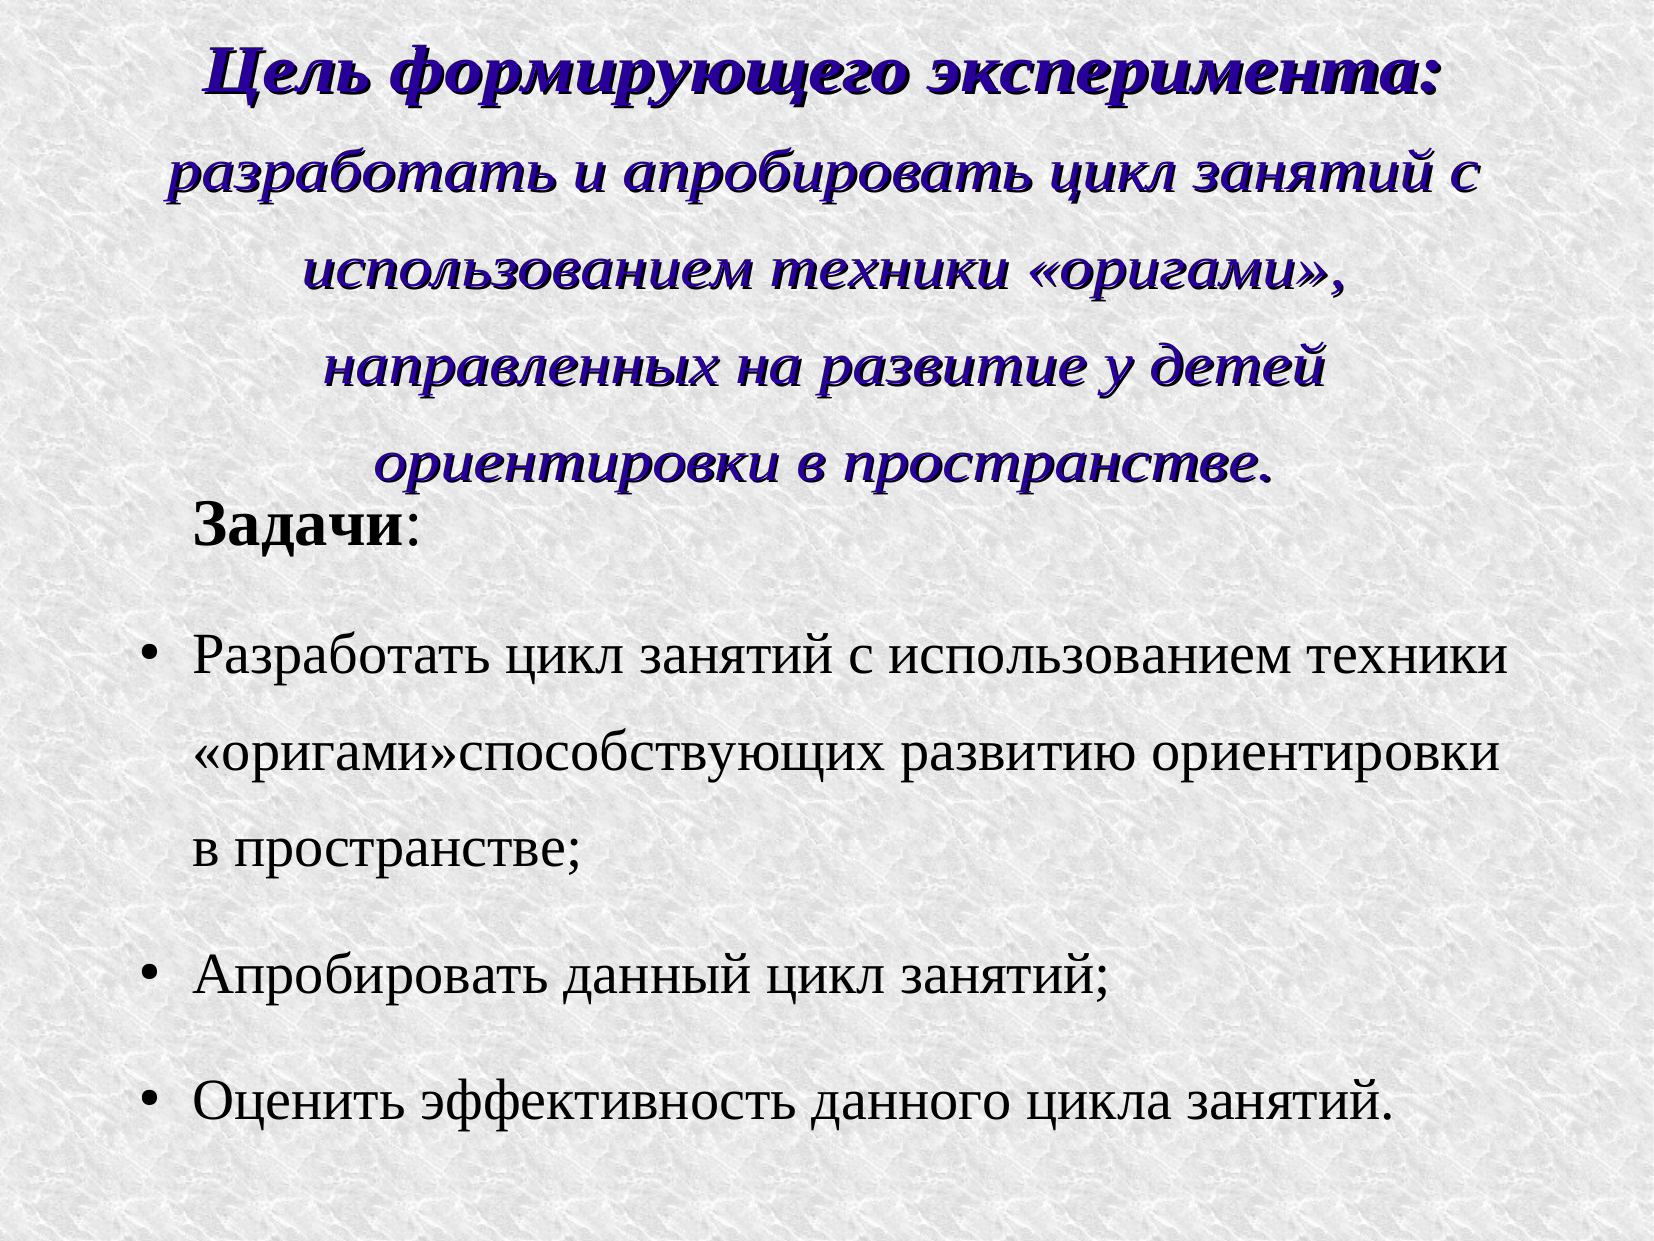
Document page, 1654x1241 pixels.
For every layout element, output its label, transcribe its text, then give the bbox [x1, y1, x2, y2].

picture [0, 0, 1654, 1241]
title Цель формирующего эксперимента: разработать и апробировать цикл занятий с использованием техники «оригами», направленных на развитие у детей ориентировки в пространстве. [118, 12, 1531, 540]
list Задачи: Разработать цикл занятий с использованием техники «оригами»способствующих развитию ориентировки в пространстве; Апробировать данный цикл занятий; Оценить эффективность данного цикла занятий. [121, 344, 1534, 1164]
